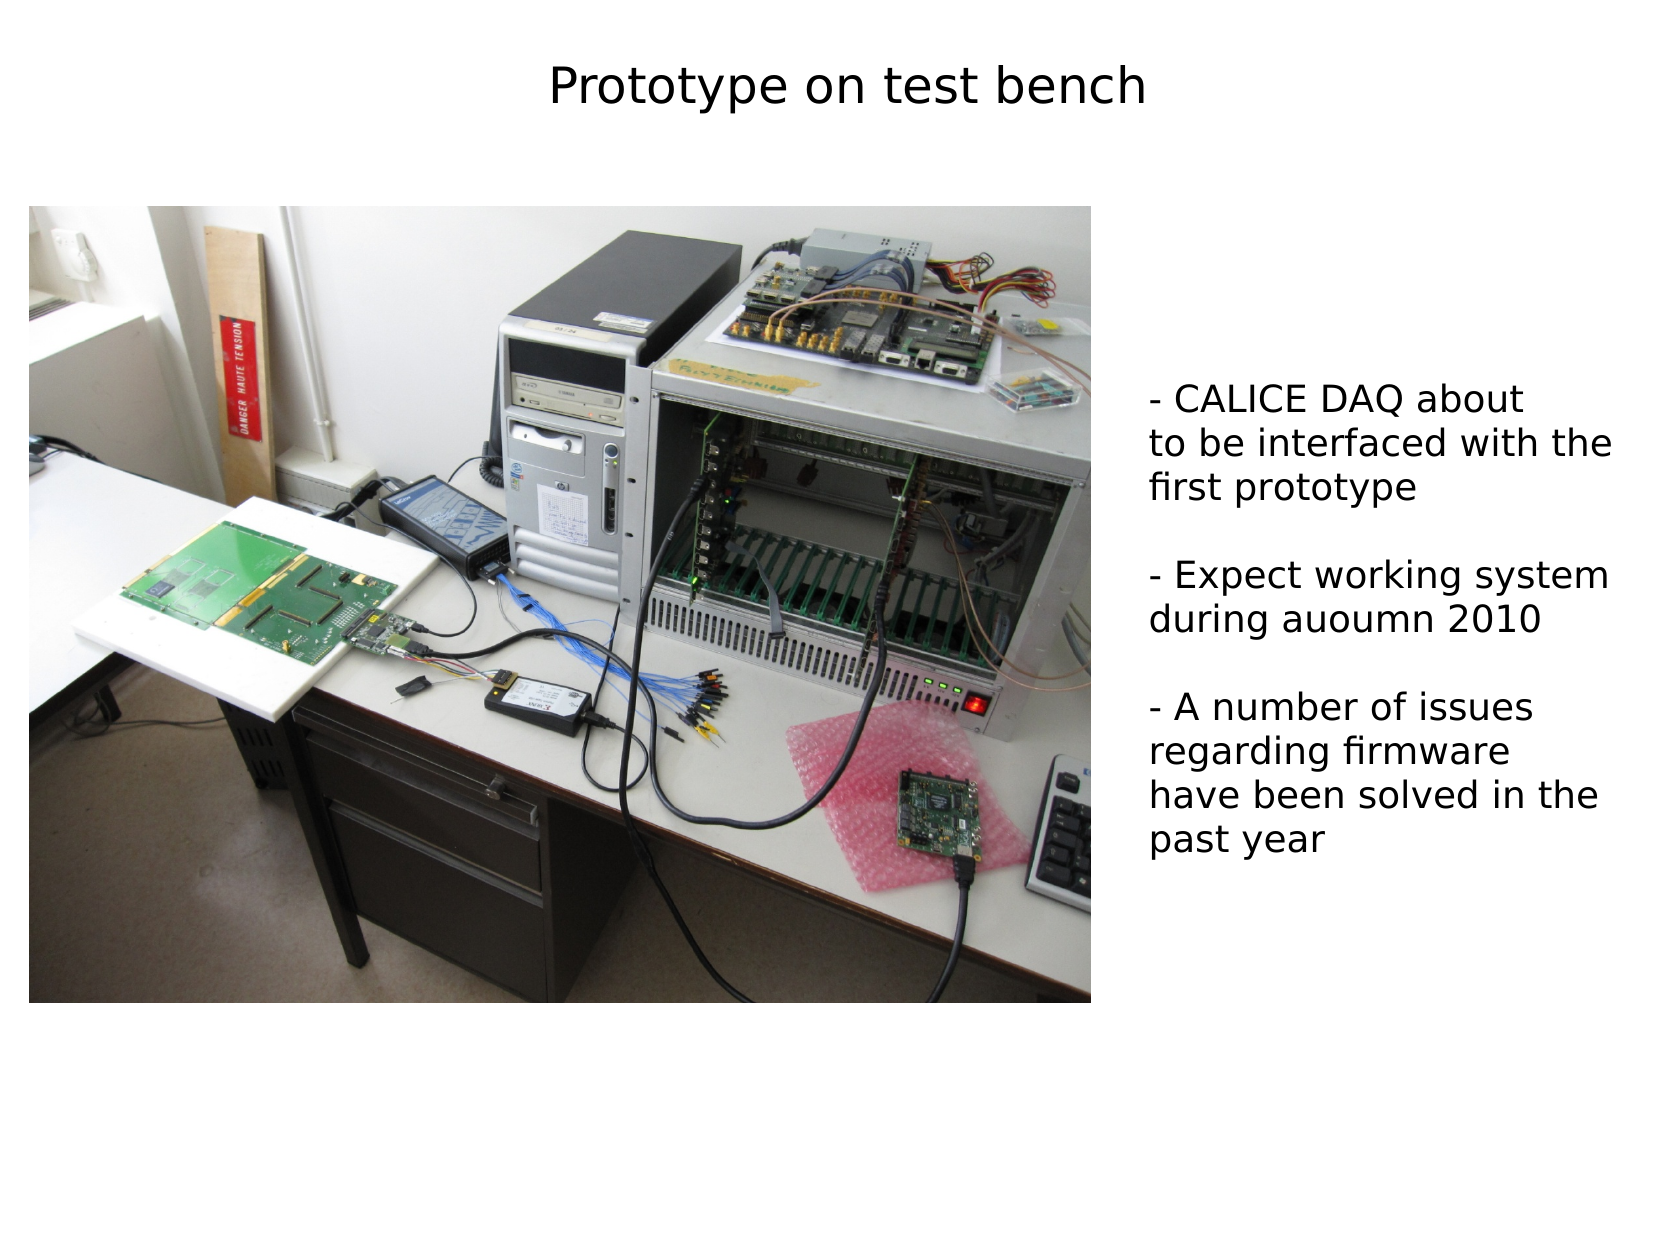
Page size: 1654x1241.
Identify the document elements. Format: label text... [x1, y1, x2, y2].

title Prototype on test bench [88, 25, 1608, 148]
text_box - CALICE DAQ about to be interfaced with the first prototype - Expect working system during auoumn 2010 - A number of issues regarding firmware have been solved in the past year [1133, 324, 1629, 869]
picture [29, 206, 1091, 1003]
